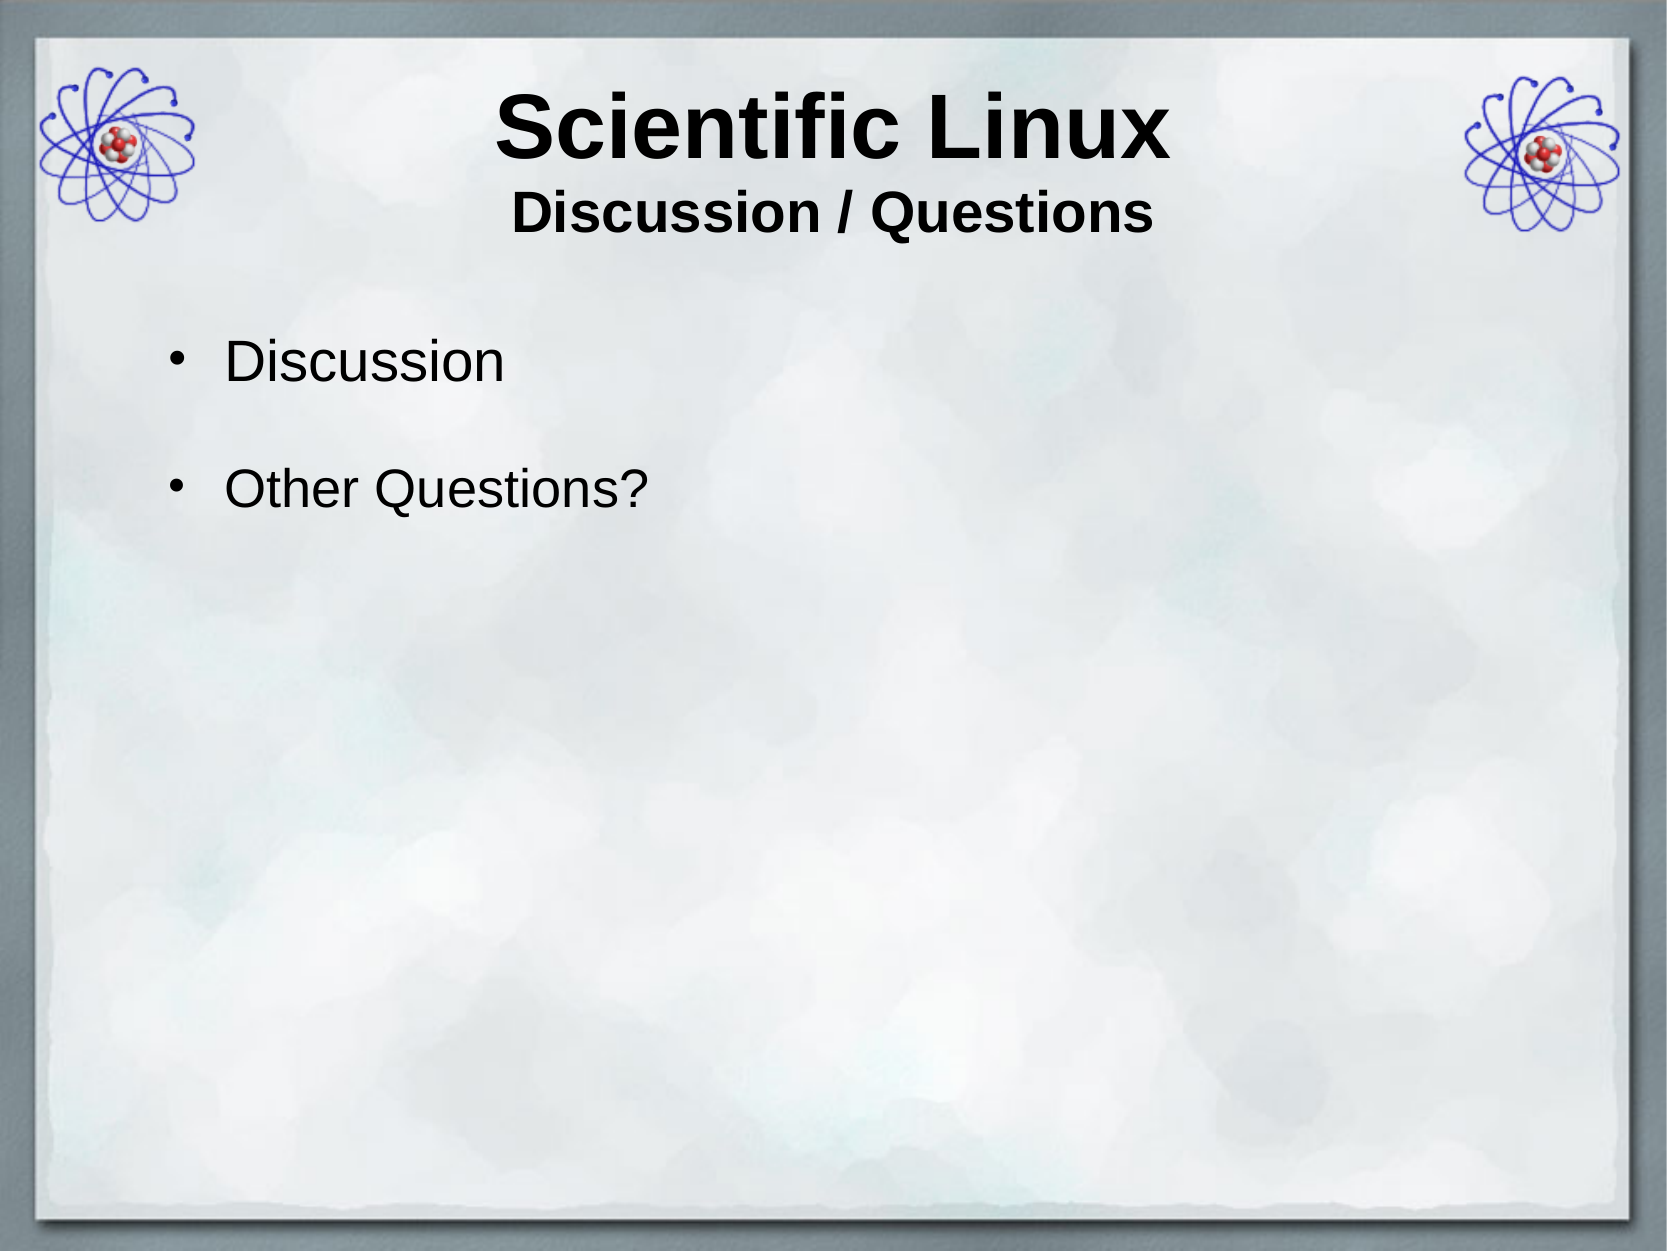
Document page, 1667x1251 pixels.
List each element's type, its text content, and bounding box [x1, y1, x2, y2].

text_box Discussion Other Questions? [153, 315, 1514, 938]
picture [0, 0, 1667, 1251]
title Scientific Linux Discussion / Questions [289, 75, 1378, 246]
